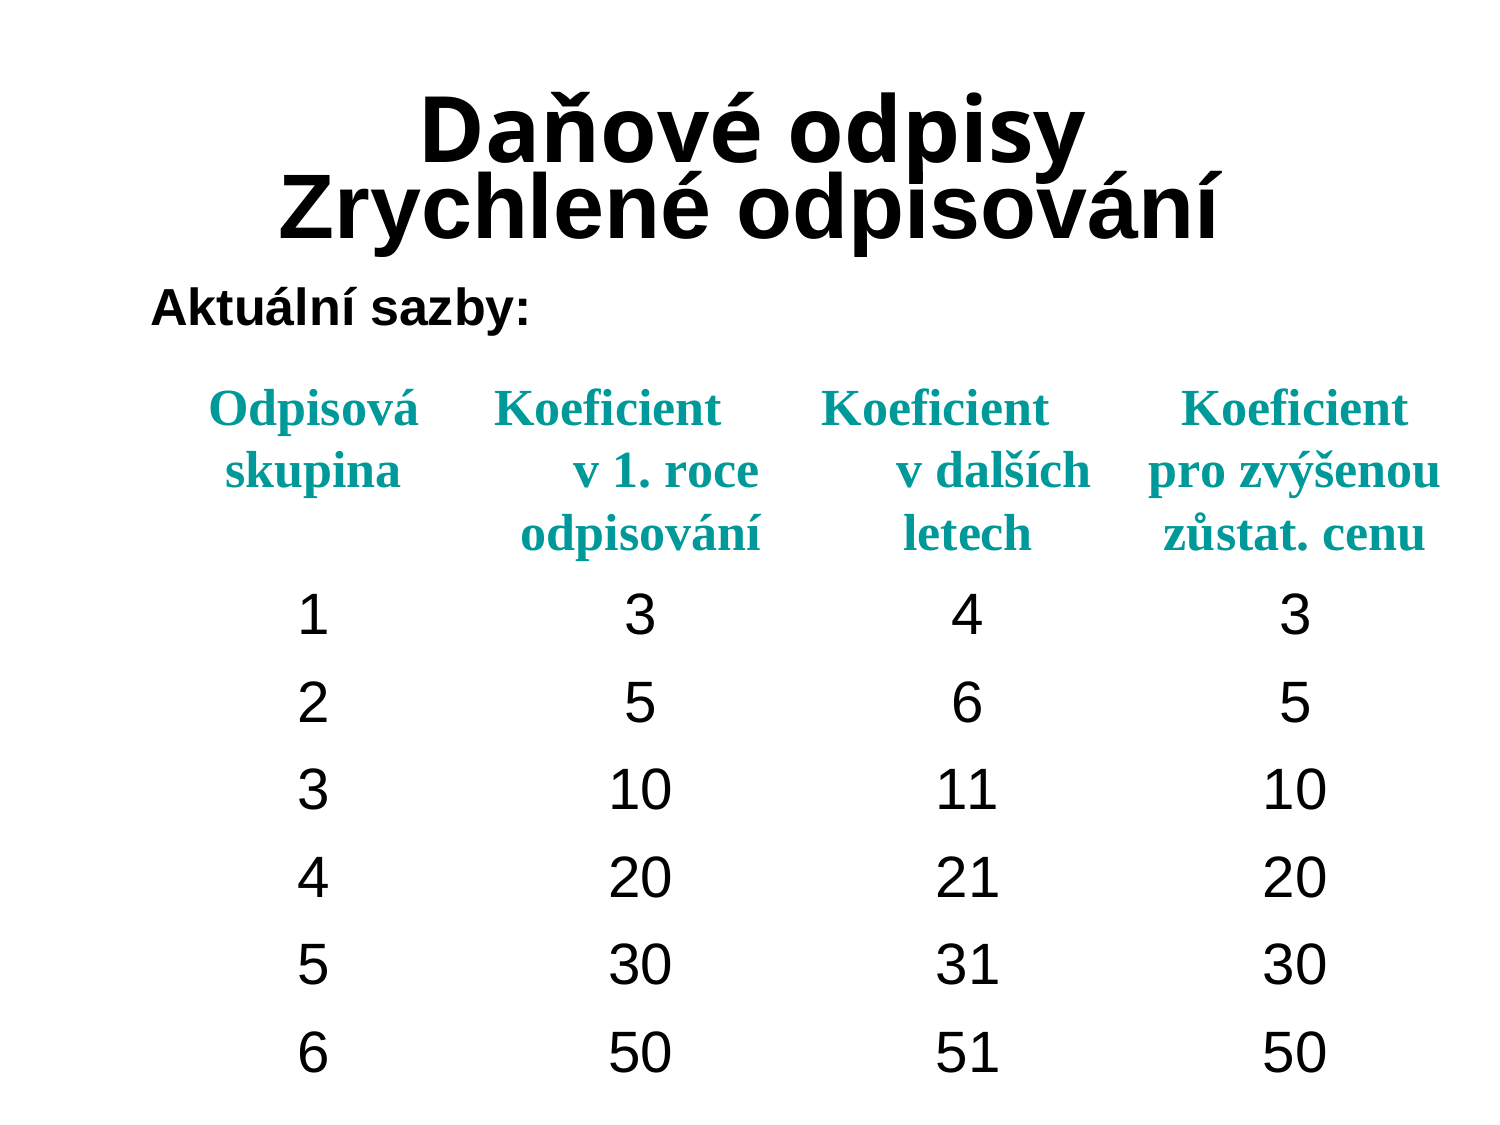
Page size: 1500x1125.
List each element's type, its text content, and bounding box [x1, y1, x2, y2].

table_cell 10 [477, 744, 804, 831]
table_cell 21 [804, 831, 1132, 919]
table_cell 3 [477, 568, 804, 656]
title Zrychlené odpisování [75, 137, 1426, 268]
table_cell 4 [150, 831, 477, 919]
table_cell 30 [477, 919, 804, 1007]
table_header Odpisová skupina [150, 366, 477, 568]
table_cell 10 [1132, 744, 1459, 831]
table_cell 6 [804, 656, 1132, 744]
table_cell 11 [804, 744, 1132, 831]
text_box Aktuální sazby: [135, 255, 1500, 339]
table_cell 5 [1132, 656, 1459, 744]
table_cell 20 [1132, 831, 1459, 919]
table_header Koeficient pro zvýšenou zůstat. cenu [1132, 366, 1459, 568]
table_header Koeficient v dalších letech [804, 366, 1132, 568]
table_cell 50 [1132, 1007, 1459, 1094]
table_cell 50 [477, 1007, 804, 1094]
table_cell 4 [804, 568, 1132, 656]
table_cell 2 [150, 656, 477, 744]
table_cell 1 [150, 568, 477, 656]
table_cell 31 [804, 919, 1132, 1007]
table_cell 6 [150, 1007, 477, 1094]
table_cell 5 [477, 656, 804, 744]
table_cell 30 [1132, 919, 1459, 1007]
table_cell 20 [477, 831, 804, 919]
table_cell 5 [150, 919, 477, 1007]
table_cell 3 [150, 744, 477, 831]
table_cell 3 [1132, 568, 1459, 656]
text_box Daňové odpisy [76, 66, 1427, 185]
table_header Koeficient v 1. roce odpisování [477, 366, 804, 568]
table_cell 51 [804, 1007, 1132, 1094]
